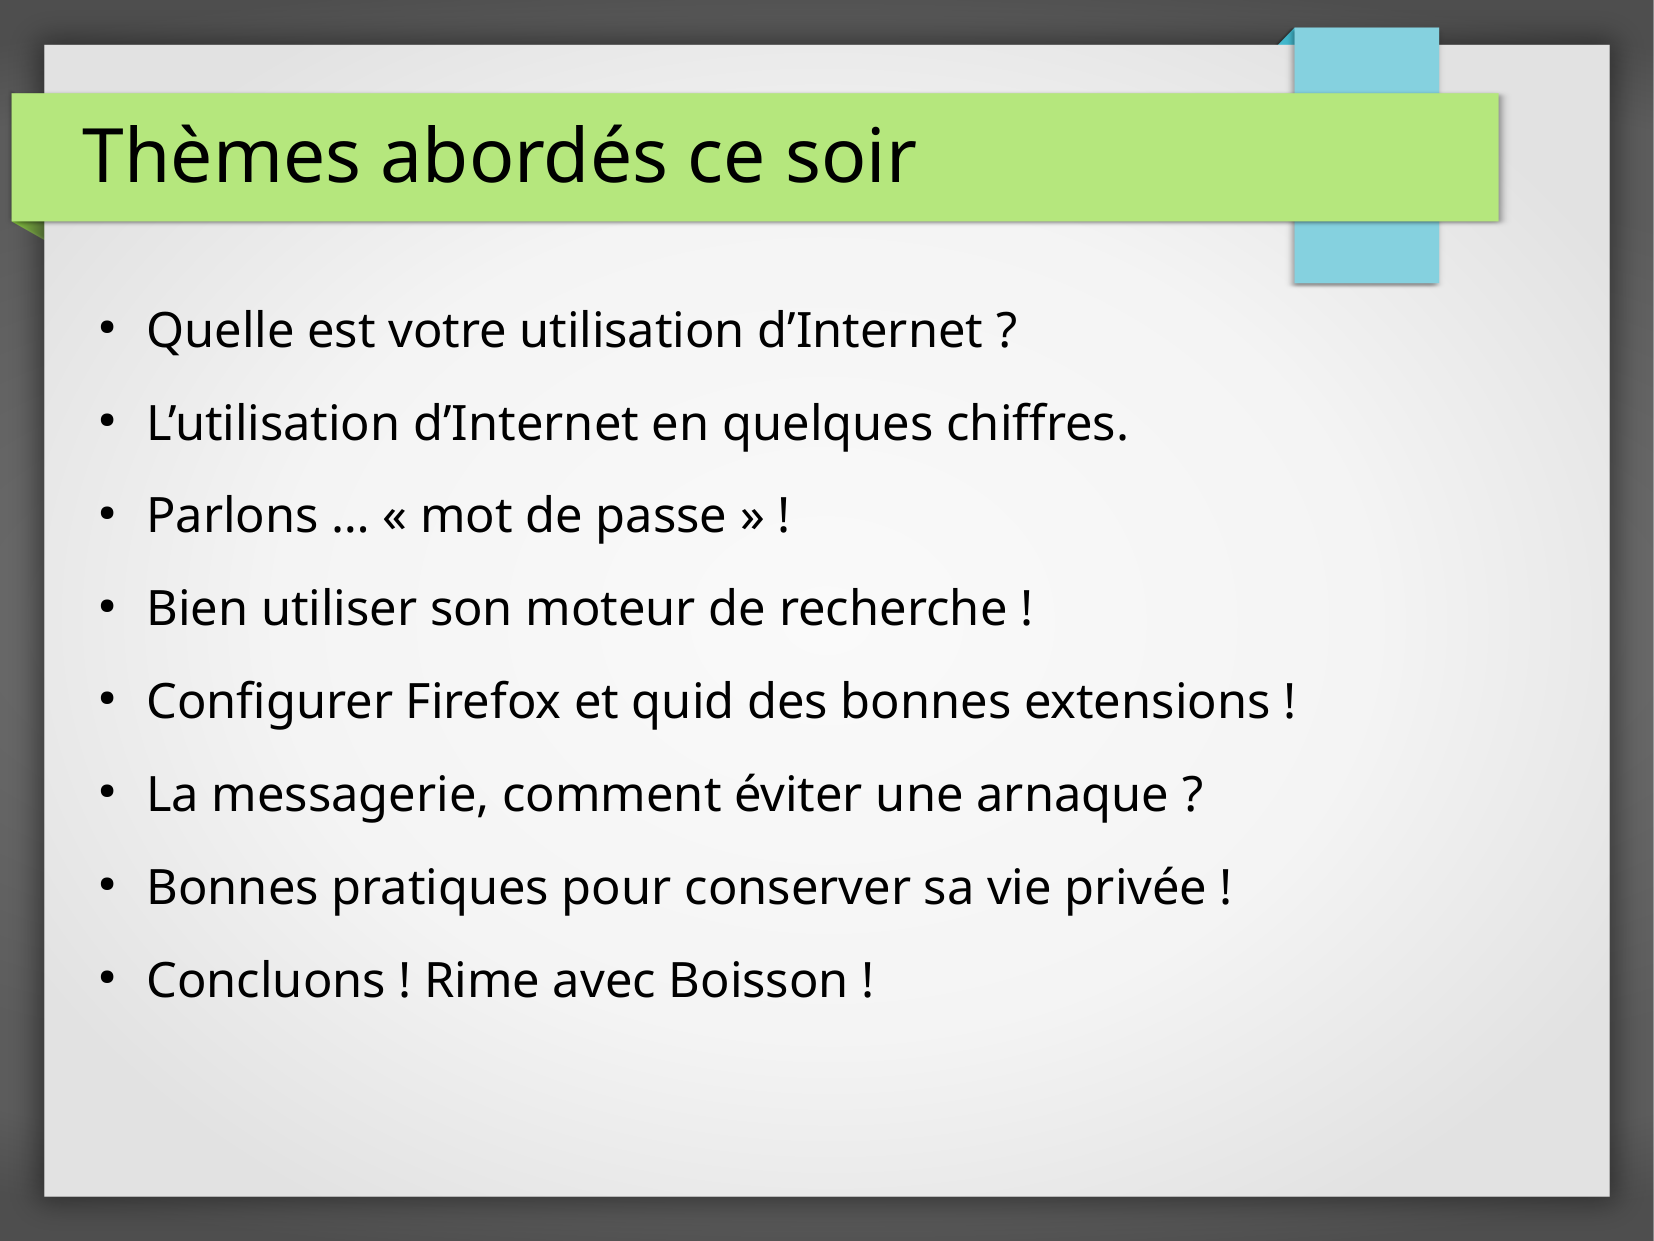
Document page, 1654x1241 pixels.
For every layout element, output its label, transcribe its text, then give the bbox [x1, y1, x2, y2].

picture [0, 0, 1654, 1241]
list Quelle est votre utilisation d’Internet ? L’utilisation d’Internet en quelques chiffres. Parlons … « mot de passe » ! Bien utiliser son moteur de recherche ! Configurer Firefox et quid des bonnes extensions ! La messagerie, comment éviter une arnaque ? Bonnes pratiques pour conserver sa vie privée ! Concluons ! Rime avec Boisson ! [82, 295, 1571, 1015]
title Thèmes abordés ce soir [82, 94, 1264, 213]
